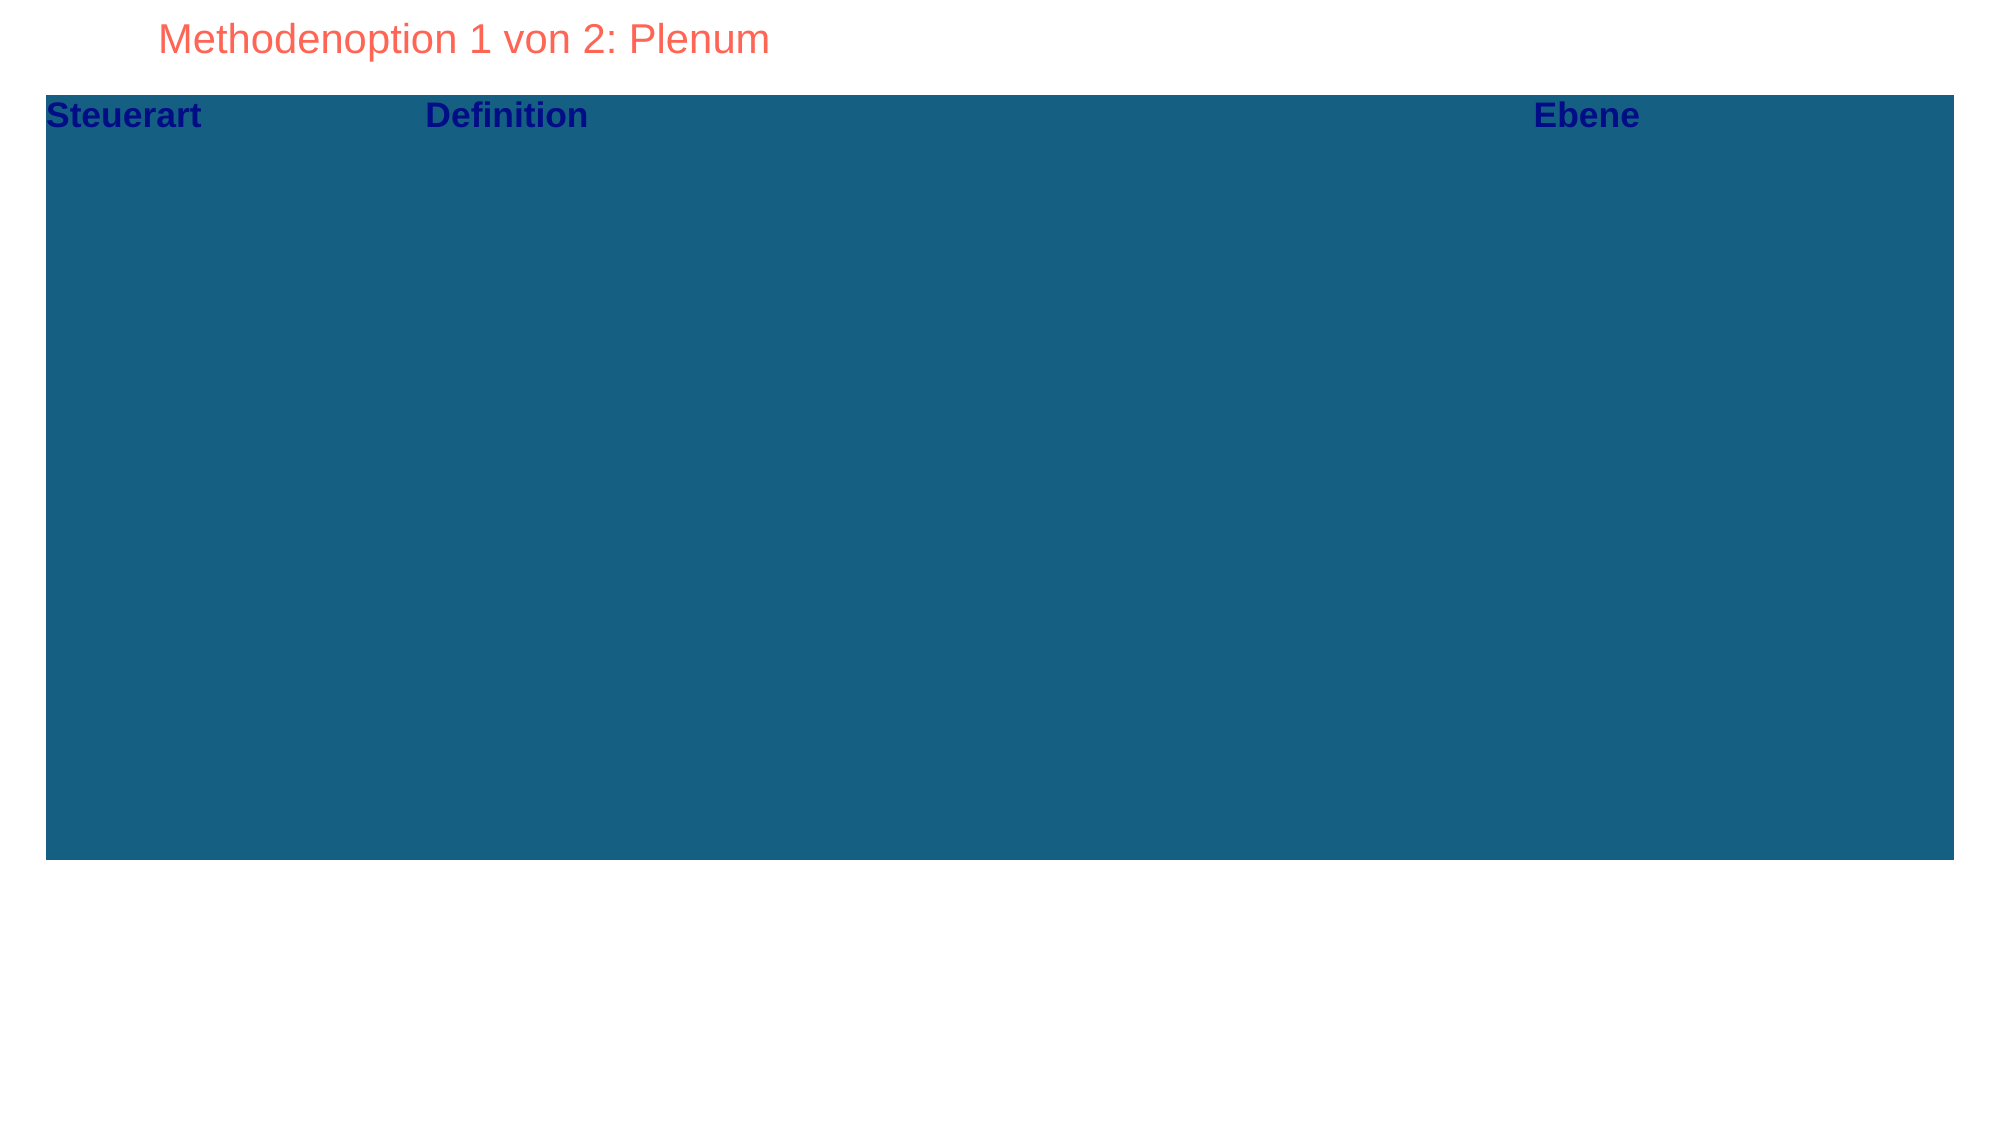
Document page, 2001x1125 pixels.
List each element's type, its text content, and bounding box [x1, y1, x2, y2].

list Methodenoption 1 von 2: Plenum [105, 9, 1242, 90]
table_cell [46, 135, 425, 191]
table_cell [425, 637, 1534, 693]
table_cell [425, 693, 1534, 749]
table_cell [425, 135, 1534, 191]
table_cell [425, 526, 1534, 581]
table_cell [425, 302, 1534, 358]
table_cell [425, 414, 1534, 470]
table_cell [425, 247, 1534, 302]
table_cell [1534, 302, 1954, 358]
table_cell [46, 191, 425, 247]
table_cell [46, 247, 425, 302]
table_cell [1534, 470, 1954, 526]
table_cell [425, 749, 1534, 805]
table_cell [1534, 191, 1954, 247]
table_cell [1534, 805, 1954, 860]
table_cell [1534, 358, 1954, 414]
table_cell [425, 470, 1534, 526]
table_cell [425, 805, 1534, 860]
table_header Definition [425, 95, 1534, 135]
table_cell [46, 693, 425, 749]
table_cell [1534, 526, 1954, 581]
table_cell [46, 526, 425, 581]
table_cell [46, 414, 425, 470]
table_cell [425, 581, 1534, 637]
table_header Steuerart [46, 95, 425, 135]
table_header Ebene [1534, 95, 1954, 135]
table_cell [1534, 693, 1954, 749]
table_cell [46, 470, 425, 526]
table_cell [46, 302, 425, 358]
table_cell [425, 358, 1534, 414]
table_cell [46, 581, 425, 637]
table_cell [46, 749, 425, 805]
table_cell [1534, 749, 1954, 805]
table_cell [46, 637, 425, 693]
table_cell [46, 358, 425, 414]
table_cell [46, 805, 425, 860]
table_cell [1534, 247, 1954, 302]
table_cell [425, 191, 1534, 247]
table_cell [1534, 581, 1954, 637]
table_cell [1534, 637, 1954, 693]
table_cell [1534, 414, 1954, 470]
table_cell [1534, 135, 1954, 191]
